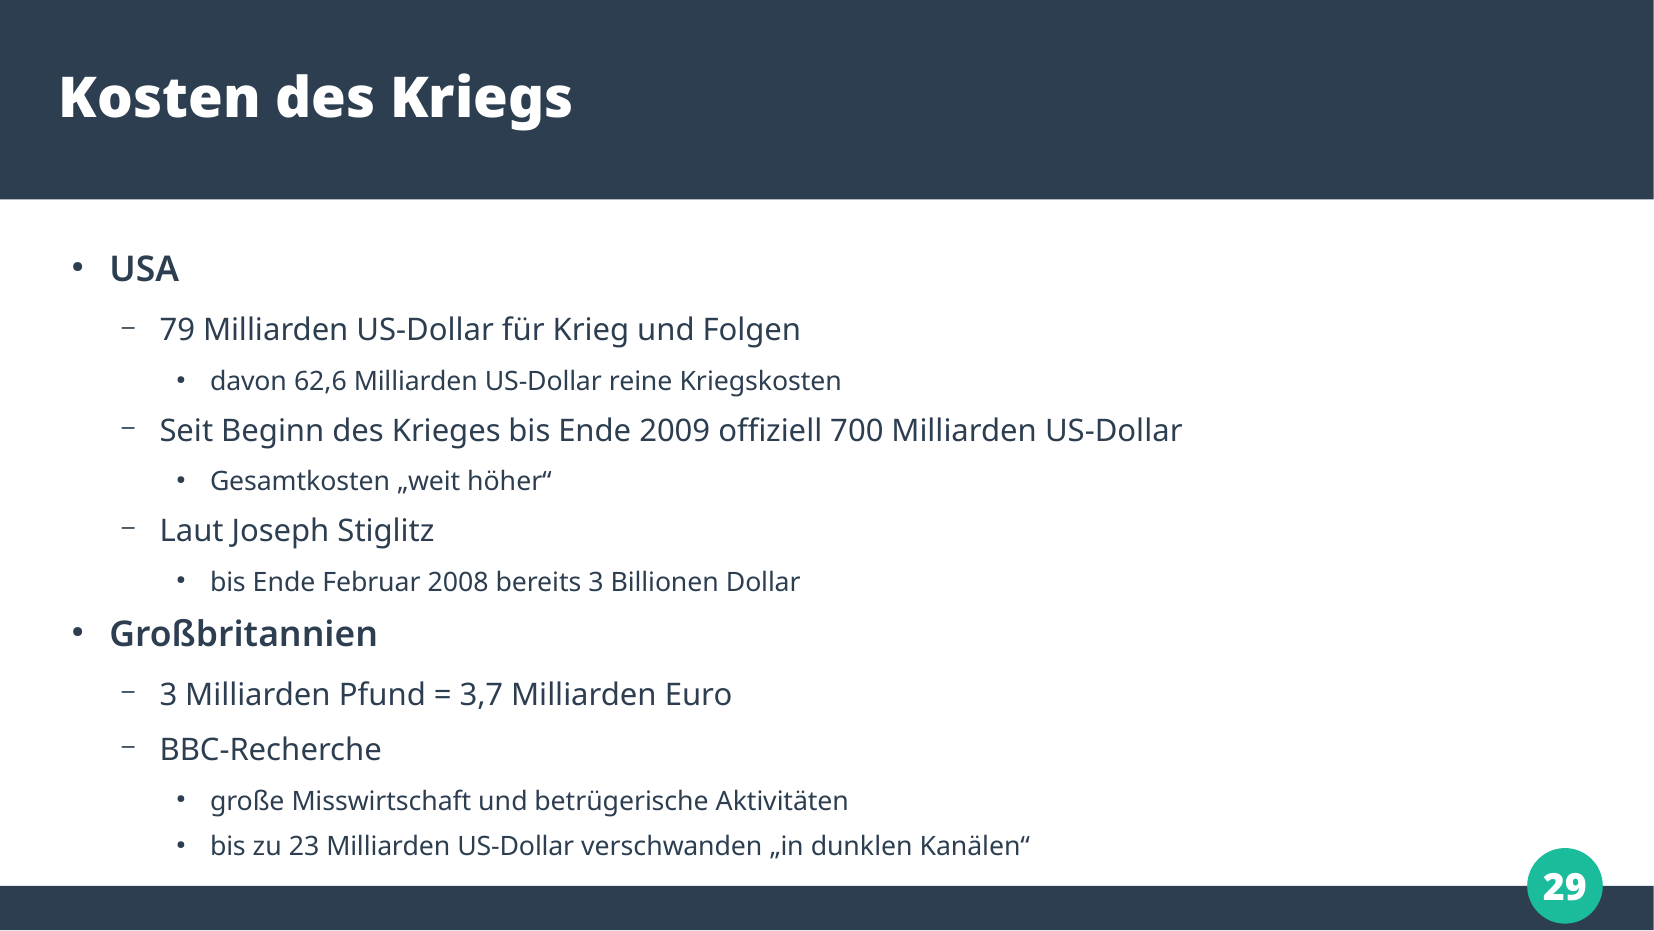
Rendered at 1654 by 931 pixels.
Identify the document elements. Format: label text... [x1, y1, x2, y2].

title Kosten des Kriegs [59, 37, 1595, 155]
list USA 79 Milliarden US-Dollar für Krieg und Folgen davon 62,6 Milliarden US-Dollar reine Kriegskosten Seit Beginn des Krieges bis Ende 2009 offiziell 700 Milliarden US-Dollar Gesamtkosten „weit höher“ Laut Joseph Stiglitz bis Ende Februar 2008 bereits 3 Billionen Dollar Großbritannien 3 Milliarden Pfund = 3,7 Milliarden Euro BBC-Recherche große Misswirtschaft und betrügerische Aktivitäten bis zu 23 Milliarden US-Dollar verschwanden „in dunklen Kanälen“ [59, 243, 1595, 864]
